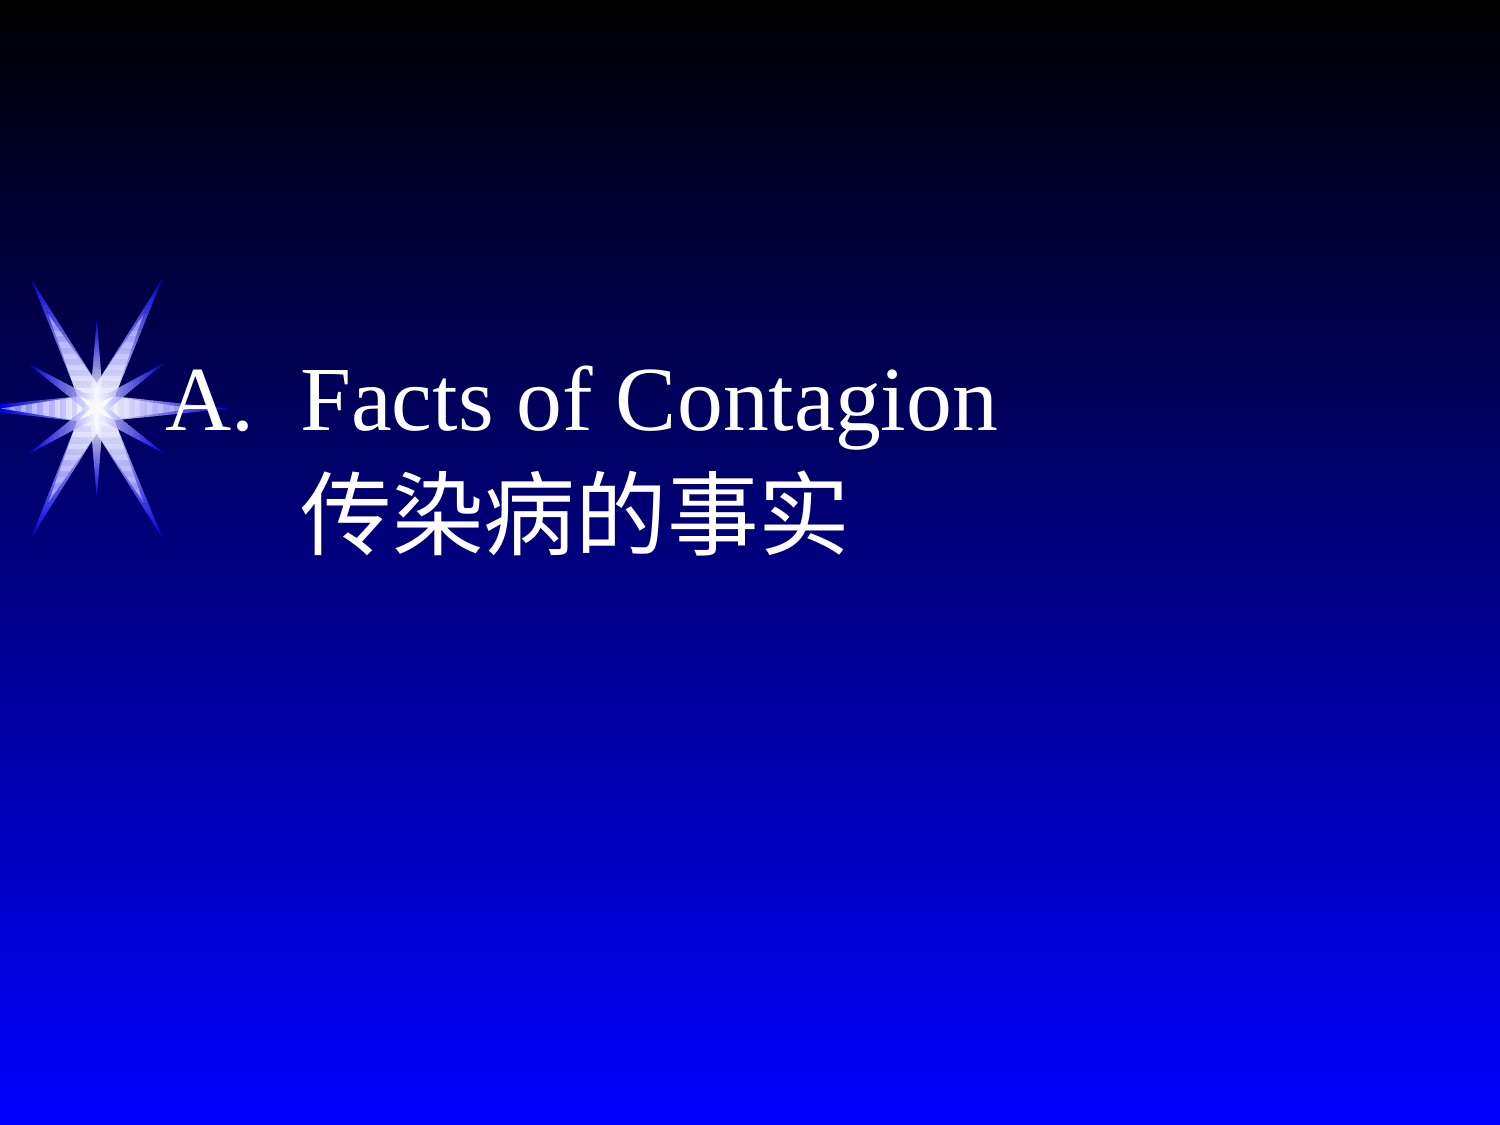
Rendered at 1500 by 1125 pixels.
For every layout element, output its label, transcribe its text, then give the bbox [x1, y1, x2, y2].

title A. Facts of Contagion 传染病的事实 [150, 337, 1351, 588]
